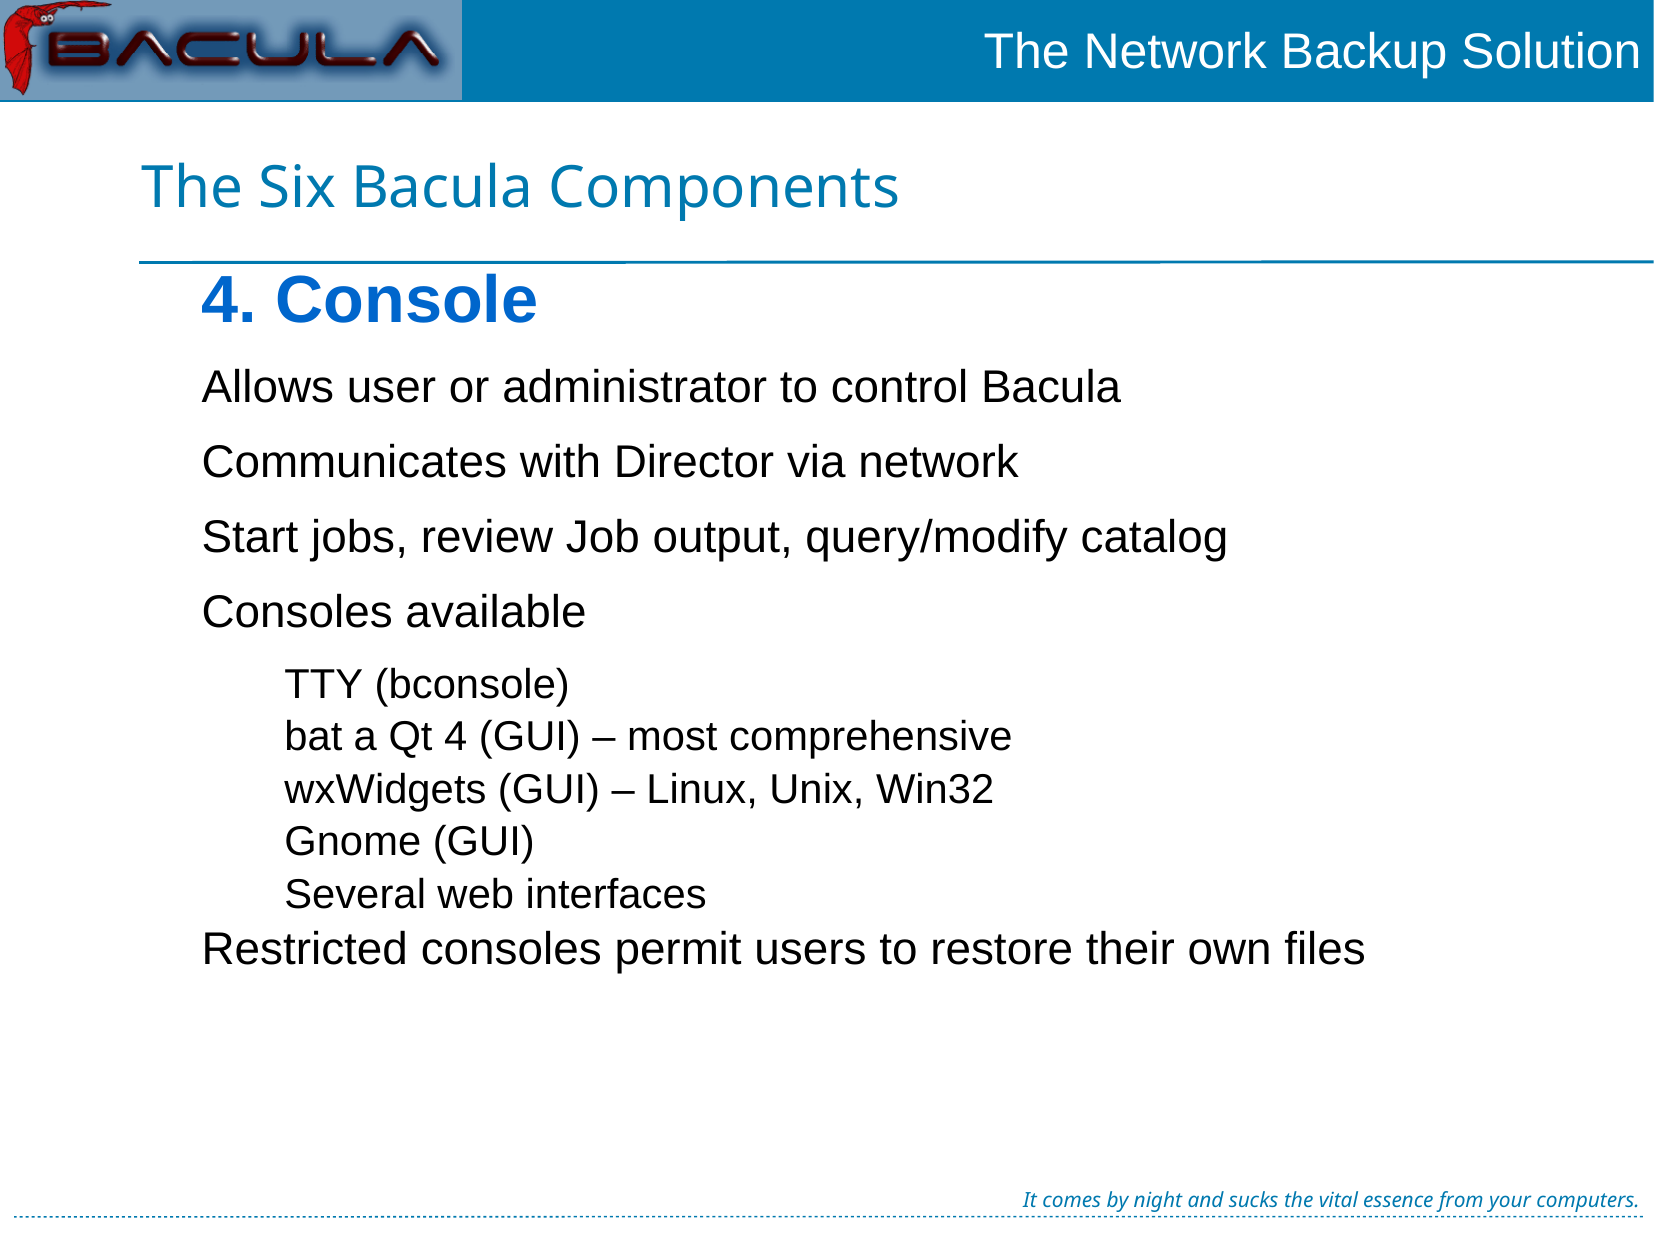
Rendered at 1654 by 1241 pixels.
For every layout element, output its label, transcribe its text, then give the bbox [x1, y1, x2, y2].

list 4. Console Allows user or administrator to control Bacula Communicates with Director via network Start jobs, review Job output, query/modify catalog Consoles available TTY (bconsole) bat a Qt 4 (GUI) – most comprehensive wxWidgets (GUI) – Linux, Unix, Win32 Gnome (GUI) Several web interfaces Restricted consoles permit users to restore their own files [107, 262, 1501, 1162]
title The Six Bacula Components [141, 112, 1501, 226]
picture [0, 0, 461, 99]
